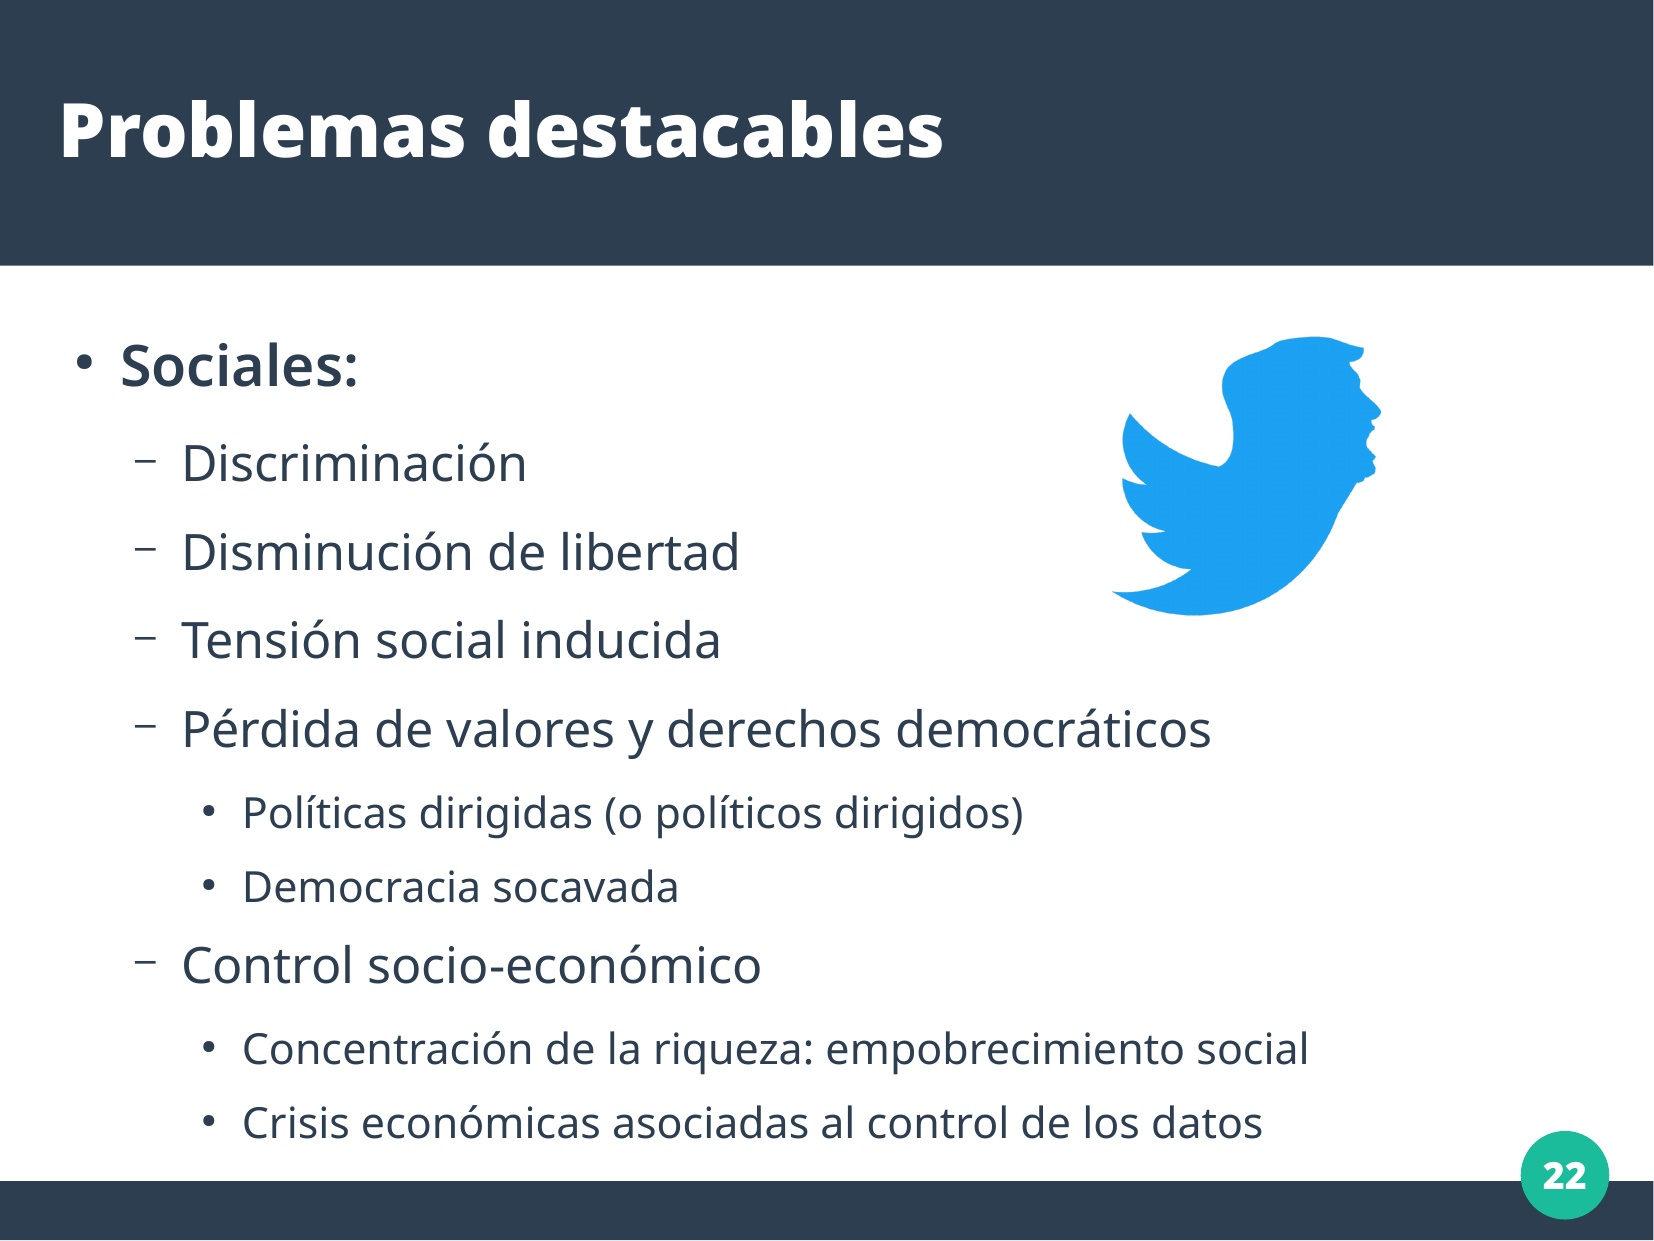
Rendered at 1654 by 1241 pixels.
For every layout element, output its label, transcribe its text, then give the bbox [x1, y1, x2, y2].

picture [1086, 314, 1418, 638]
list Sociales: Discriminación Disminución de libertad Tensión social inducida Pérdida de valores y derechos democráticos Políticas dirigidas (o políticos dirigidos) Democracia socavada Control socio-económico Concentración de la riqueza: empobrecimiento social Crisis económicas asociadas al control de los datos [59, 324, 1595, 1152]
title Problemas destacables [59, 49, 1595, 207]
